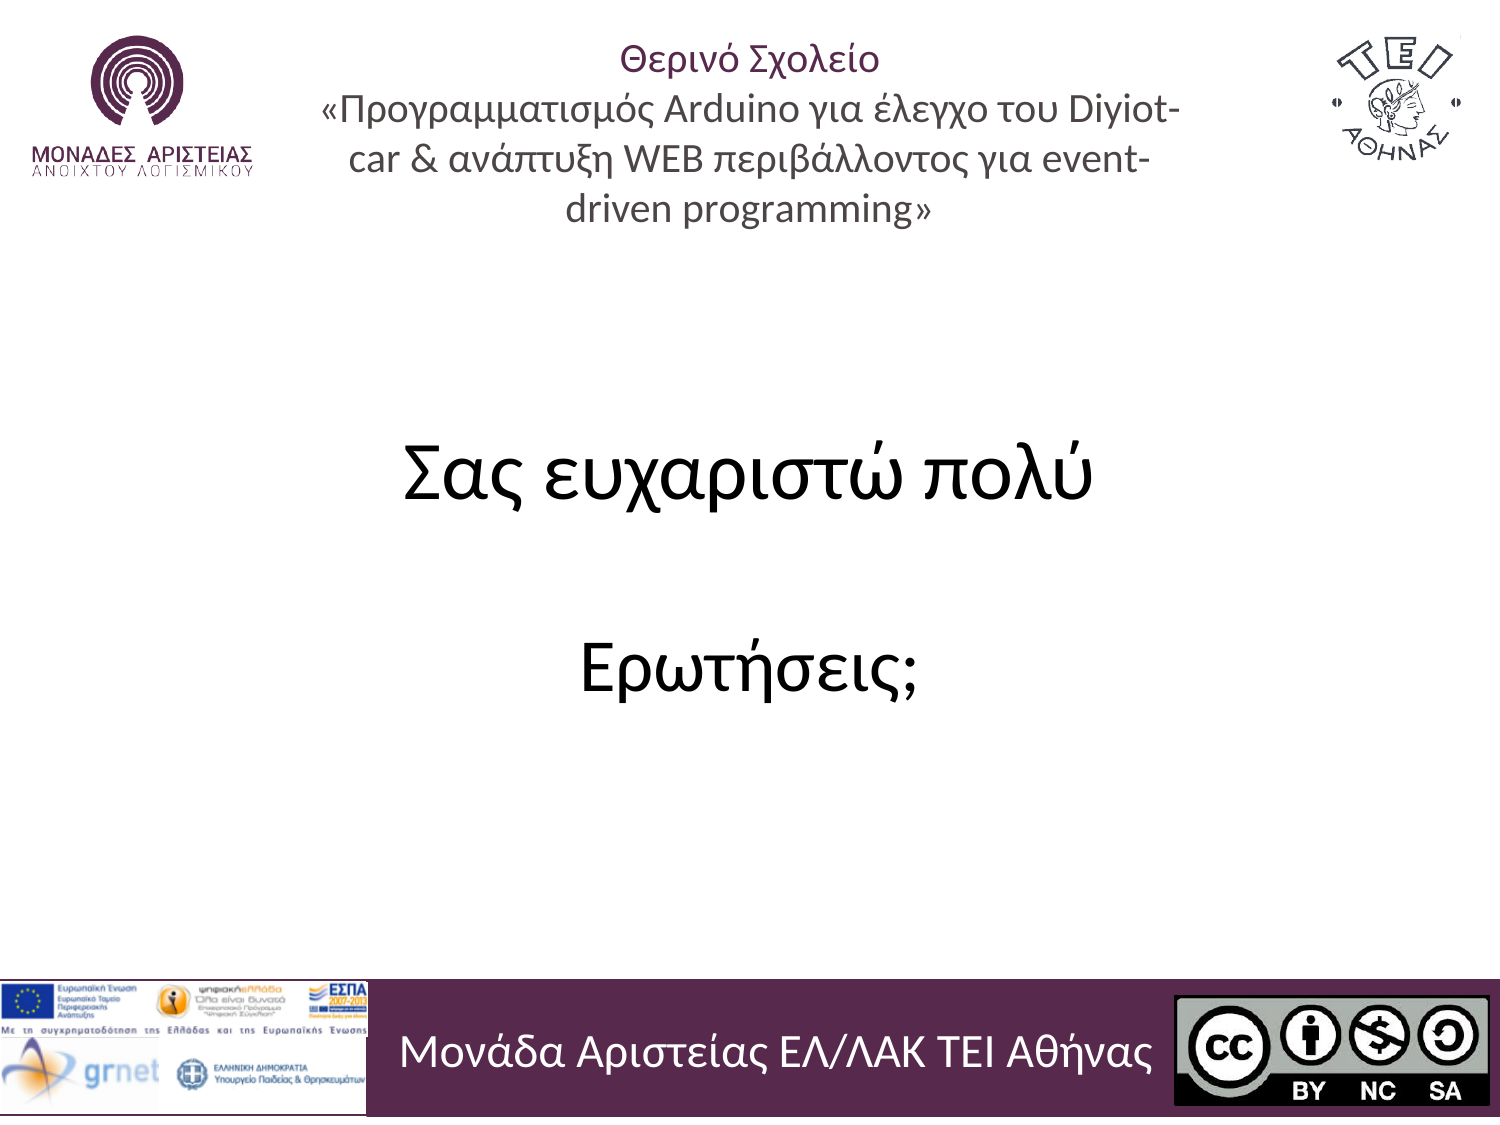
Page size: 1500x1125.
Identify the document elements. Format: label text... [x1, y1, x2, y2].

text_box Θερινό Σχολείο «Προγραμματισμός Arduino για έλεγχο του Diyiot-car & ανάπτυξη WEB περιβάλλοντος για event-driven programming» [280, 22, 1220, 241]
picture [1331, 35, 1461, 167]
picture [1174, 995, 1490, 1106]
text_box Μονάδα Αριστείας ΕΛ/ΛΑΚ ΤΕΙ Αθήνας [383, 992, 1488, 1105]
title Σας ευχαριστώ πολύ Ερωτήσεις; [218, 408, 1282, 709]
picture [31, 36, 253, 177]
picture [0, 982, 368, 1113]
picture [175, 1057, 366, 1092]
